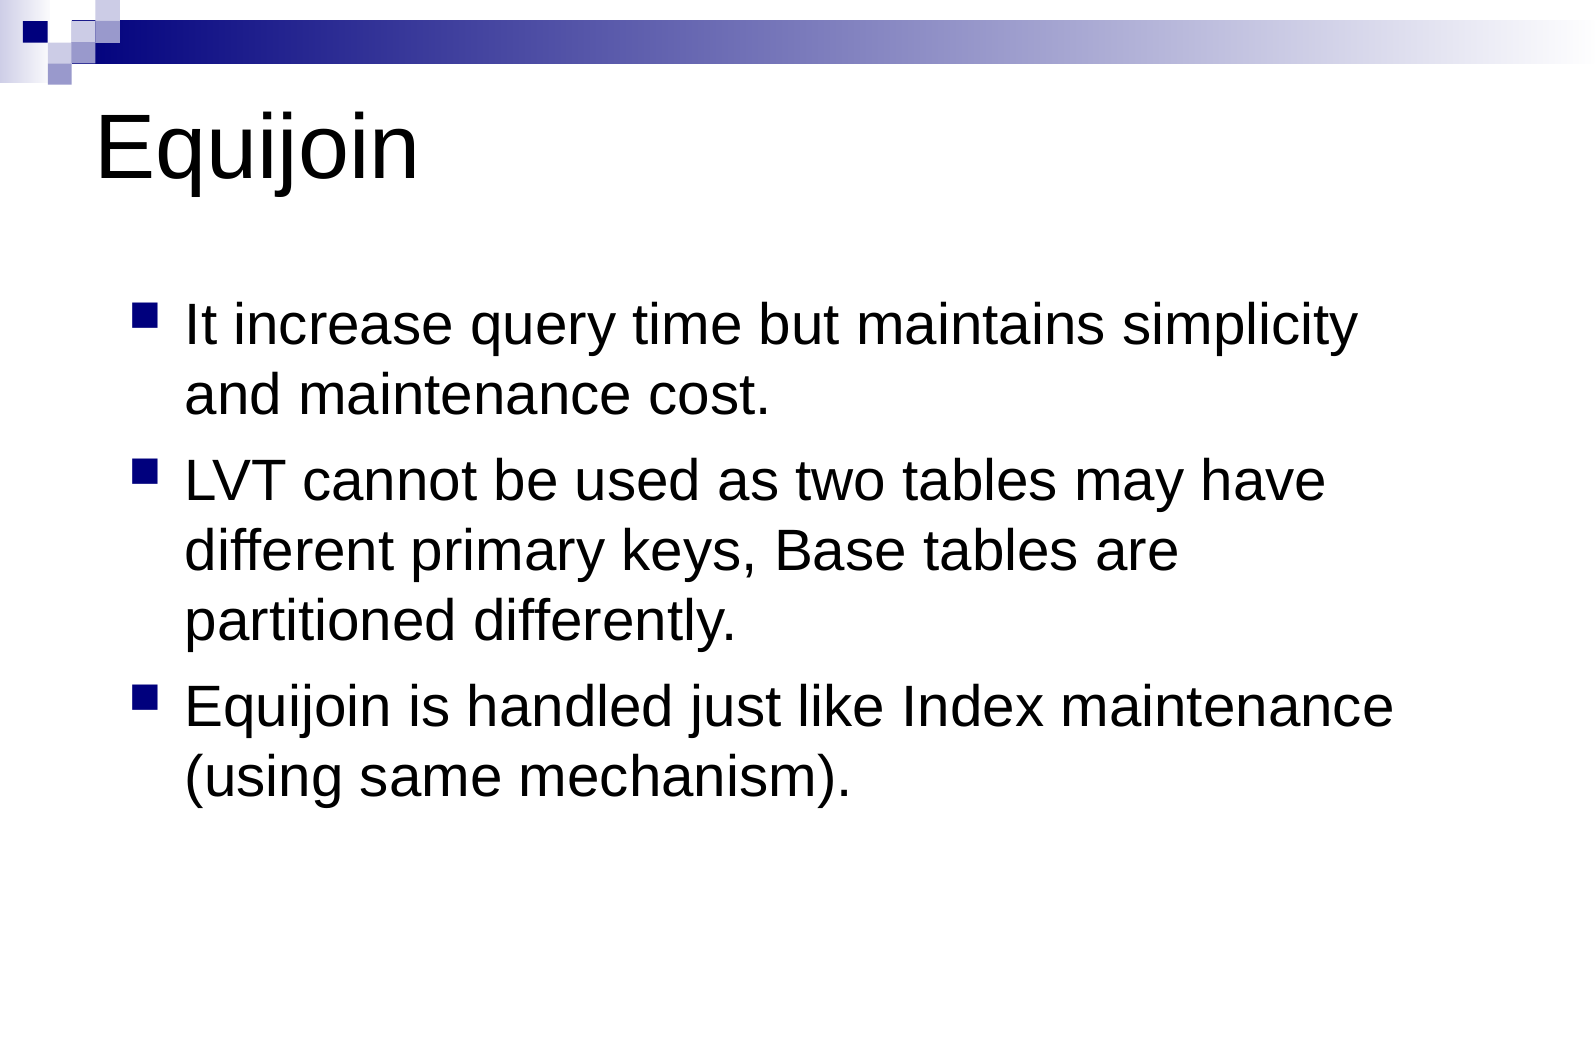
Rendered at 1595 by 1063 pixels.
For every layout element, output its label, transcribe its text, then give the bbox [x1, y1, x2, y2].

list It increase query time but maintains simplicity and maintenance cost. LVT cannot be used as two tables may have different primary keys, Base tables are partitioned differently. Equijoin is handled just like Index maintenance (using same mechanism). [113, 278, 1453, 1063]
title Equijoin [79, 63, 1515, 221]
